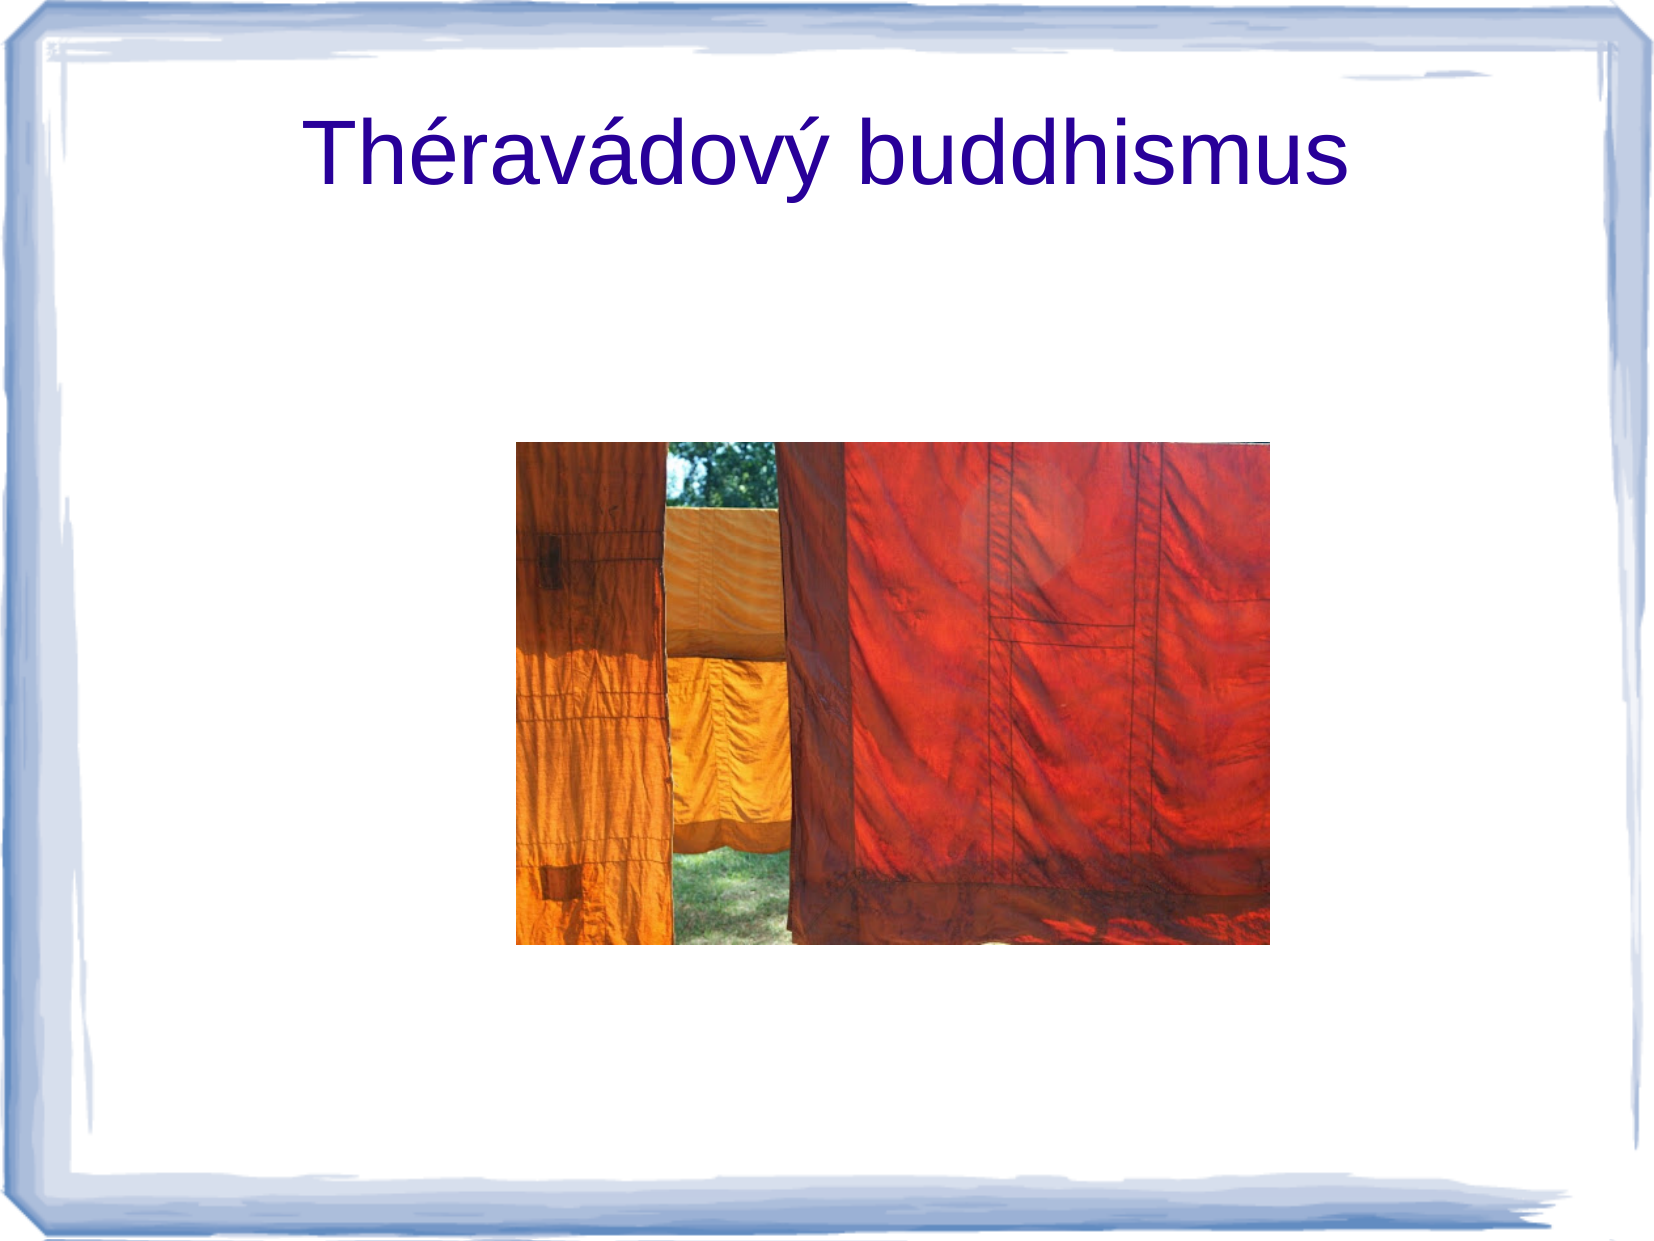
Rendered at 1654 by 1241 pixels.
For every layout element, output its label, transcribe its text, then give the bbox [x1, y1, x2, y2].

title Théravádový buddhismus [82, 49, 1571, 257]
picture [0, 0, 1654, 1241]
